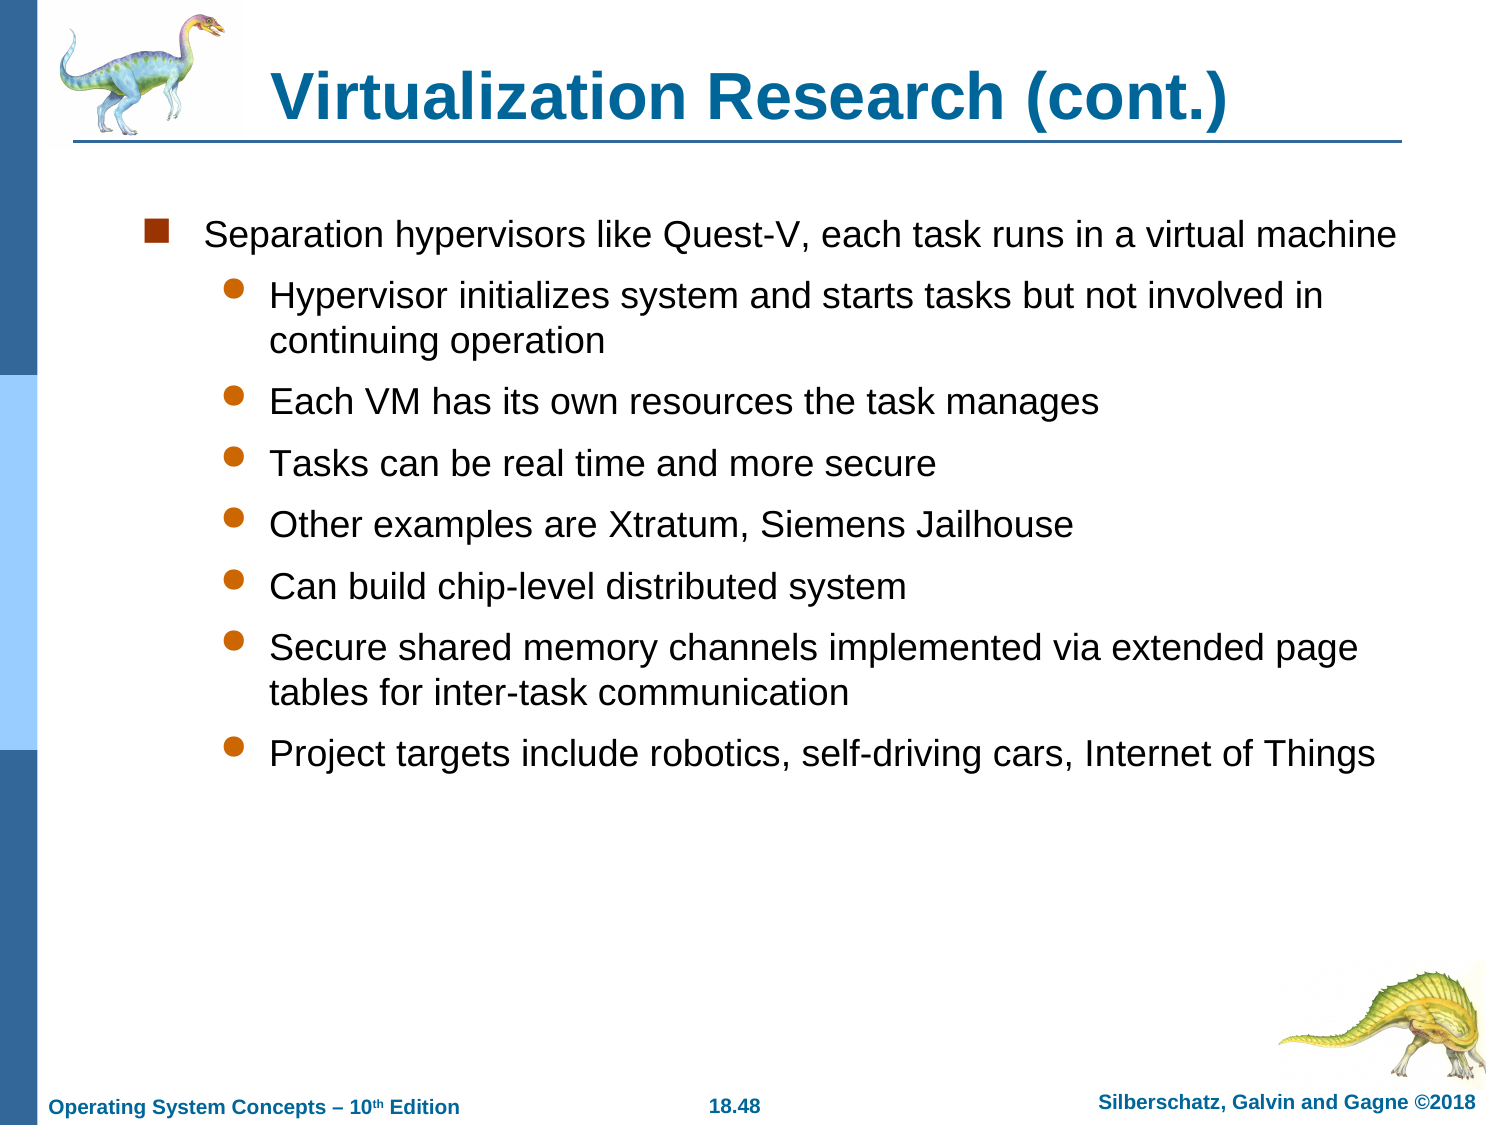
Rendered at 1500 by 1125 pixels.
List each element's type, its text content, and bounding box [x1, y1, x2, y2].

picture [1275, 959, 1486, 1090]
picture [46, 0, 243, 149]
picture [1415, 1094, 1423, 1099]
title Virtualization Research (cont.) [75, 45, 1426, 141]
list Separation hypervisors like Quest-V, each task runs in a virtual machine Hypervisor initializes system and starts tasks but not involved in continuing operation Each VM has its own resources the task manages Tasks can be real time and more secure Other examples are Xtratum, Siemens Jailhouse Can build chip-level distributed system Secure shared memory channels implemented via extended page tables for inter-task communication Project targets include robotics, self-driving cars, Internet of Things [132, 202, 1483, 946]
